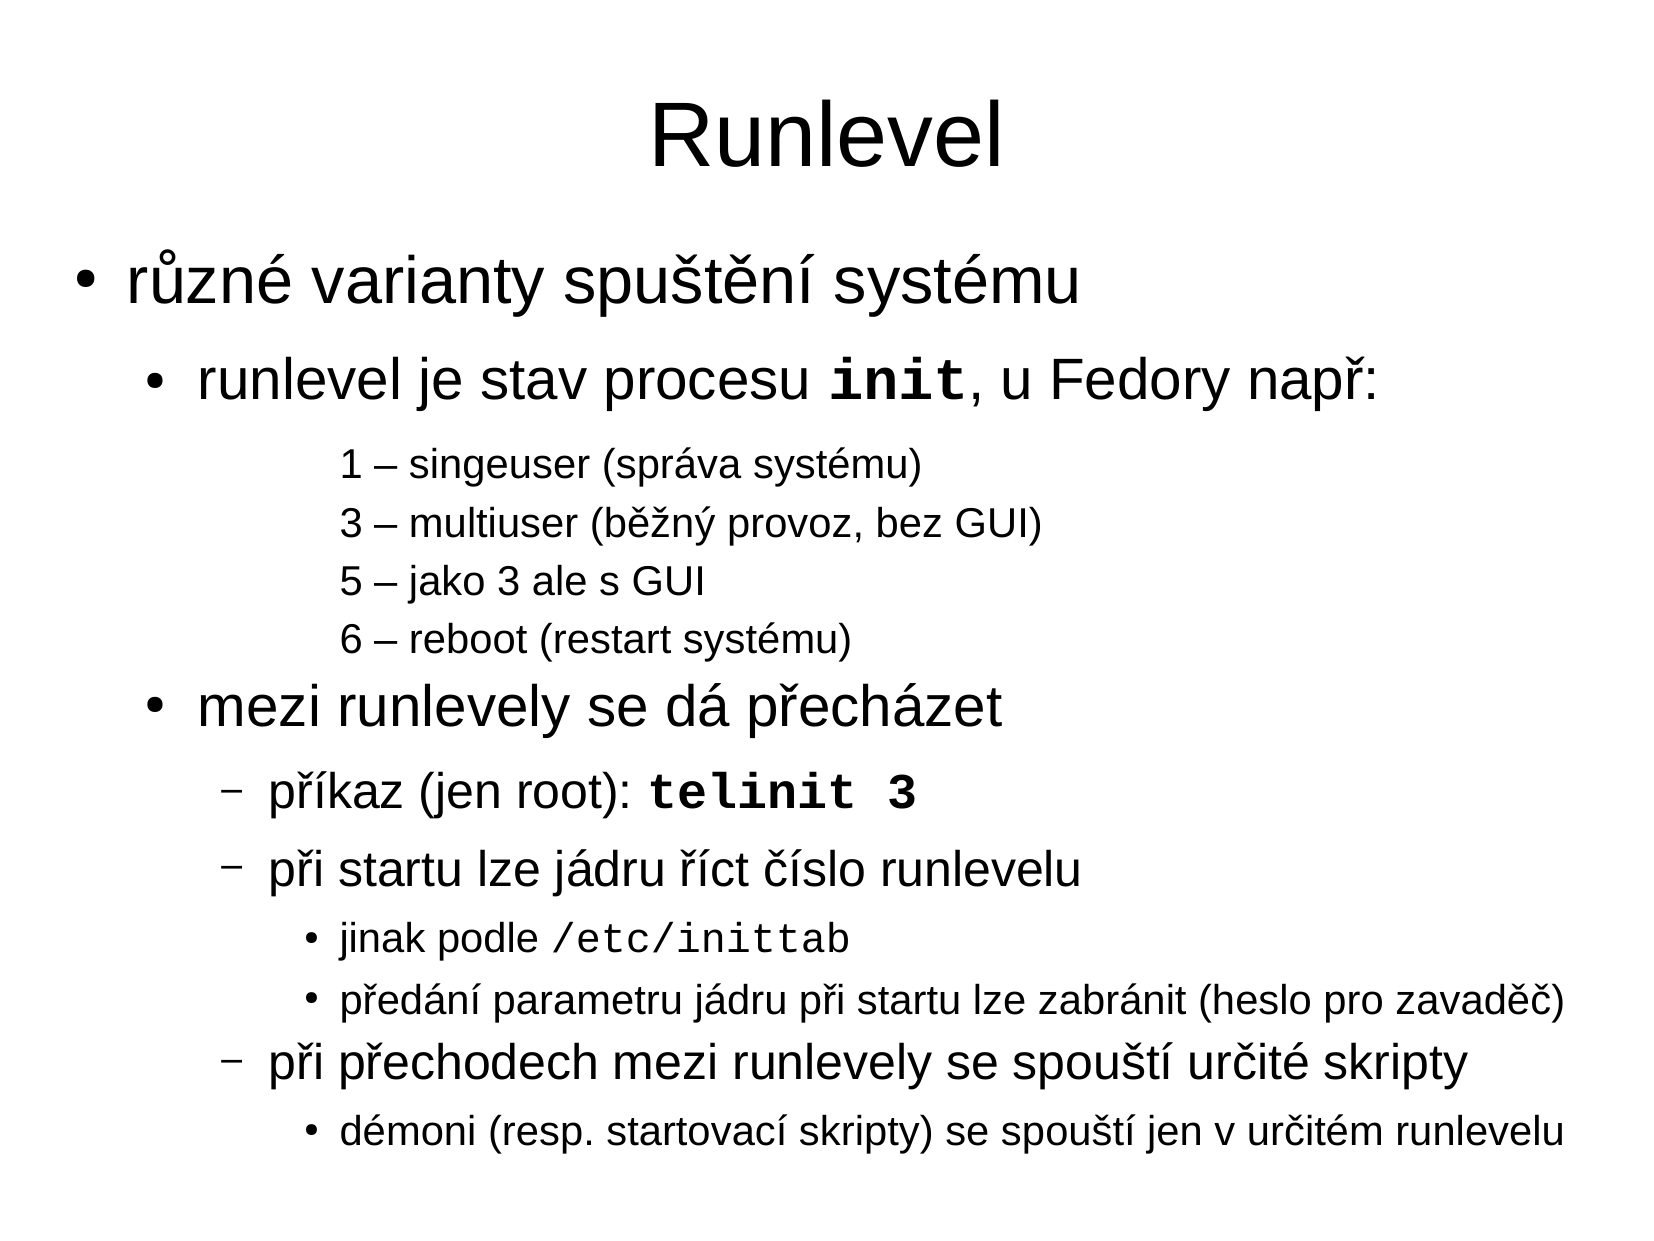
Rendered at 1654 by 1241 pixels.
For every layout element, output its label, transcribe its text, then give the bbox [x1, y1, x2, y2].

title Runlevel [82, 39, 1571, 232]
list různé varianty spuštění systému runlevel je stav procesu init, u Fedory např: 1 – singeuser (správa systému) 3 – multiuser (běžný provoz, bez GUI) 5 – jako 3 ale s GUI 6 – reboot (restart systému) mezi runlevely se dá přecházet příkaz (jen root): telinit 3 při startu lze jádru říct číslo runlevelu jinak podle /etc/inittab předání parametru jádru při startu lze zabránit (heslo pro zavaděč) při přechodech mezi runlevely se spouští určité skripty démoni (resp. startovací skripty) se spouští jen v určitém runlevelu [56, 242, 1598, 1154]
